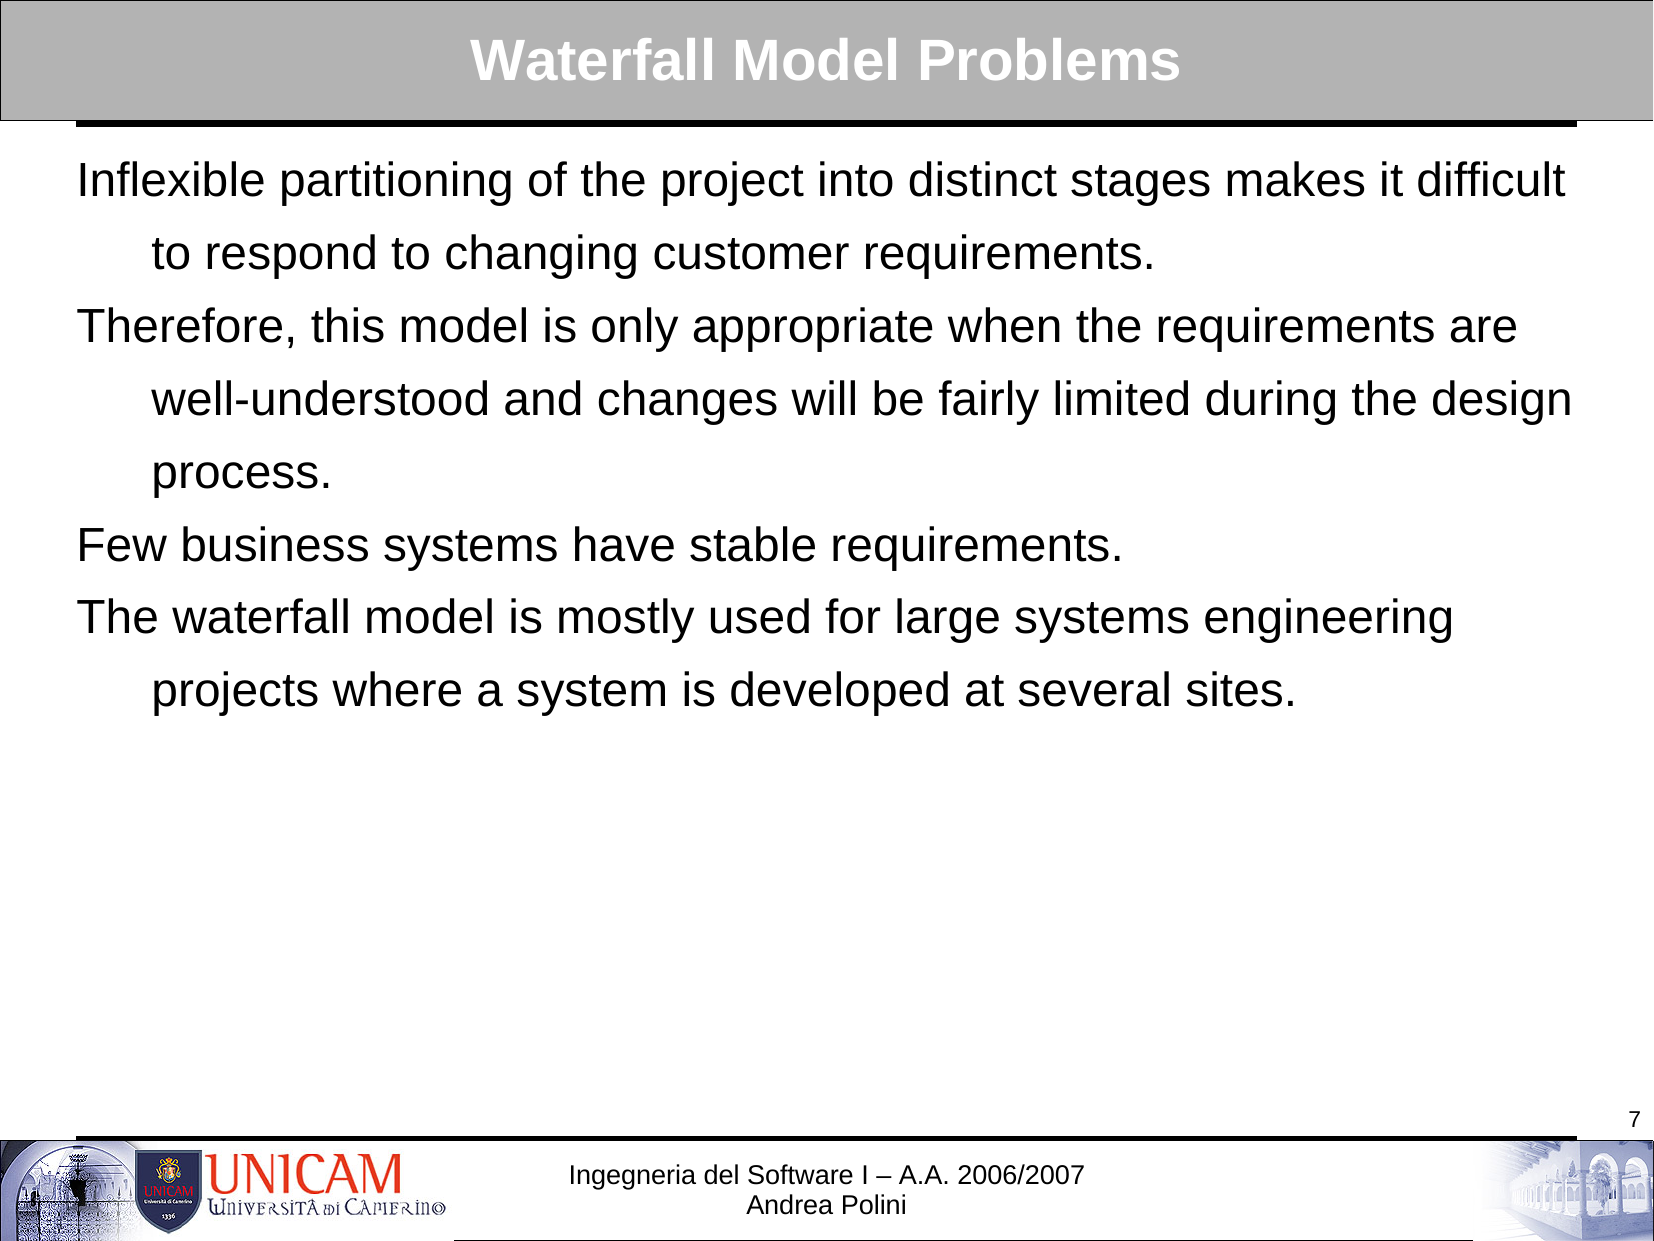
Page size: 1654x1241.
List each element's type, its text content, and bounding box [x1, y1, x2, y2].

list Inflexible partitioning of the project into distinct stages makes it difficult to respond to changing customer requirements. Therefore, this model is only appropriate when the requirements are well-understood and changes will be fairly limited during the design process. Few business systems have stable requirements. The waterfall model is mostly used for large systems engineering projects where a system is developed at several sites. [76, 152, 1577, 877]
title Waterfall Model Problems [0, 0, 1653, 121]
picture [1473, 1141, 1654, 1241]
picture [0, 1141, 454, 1241]
